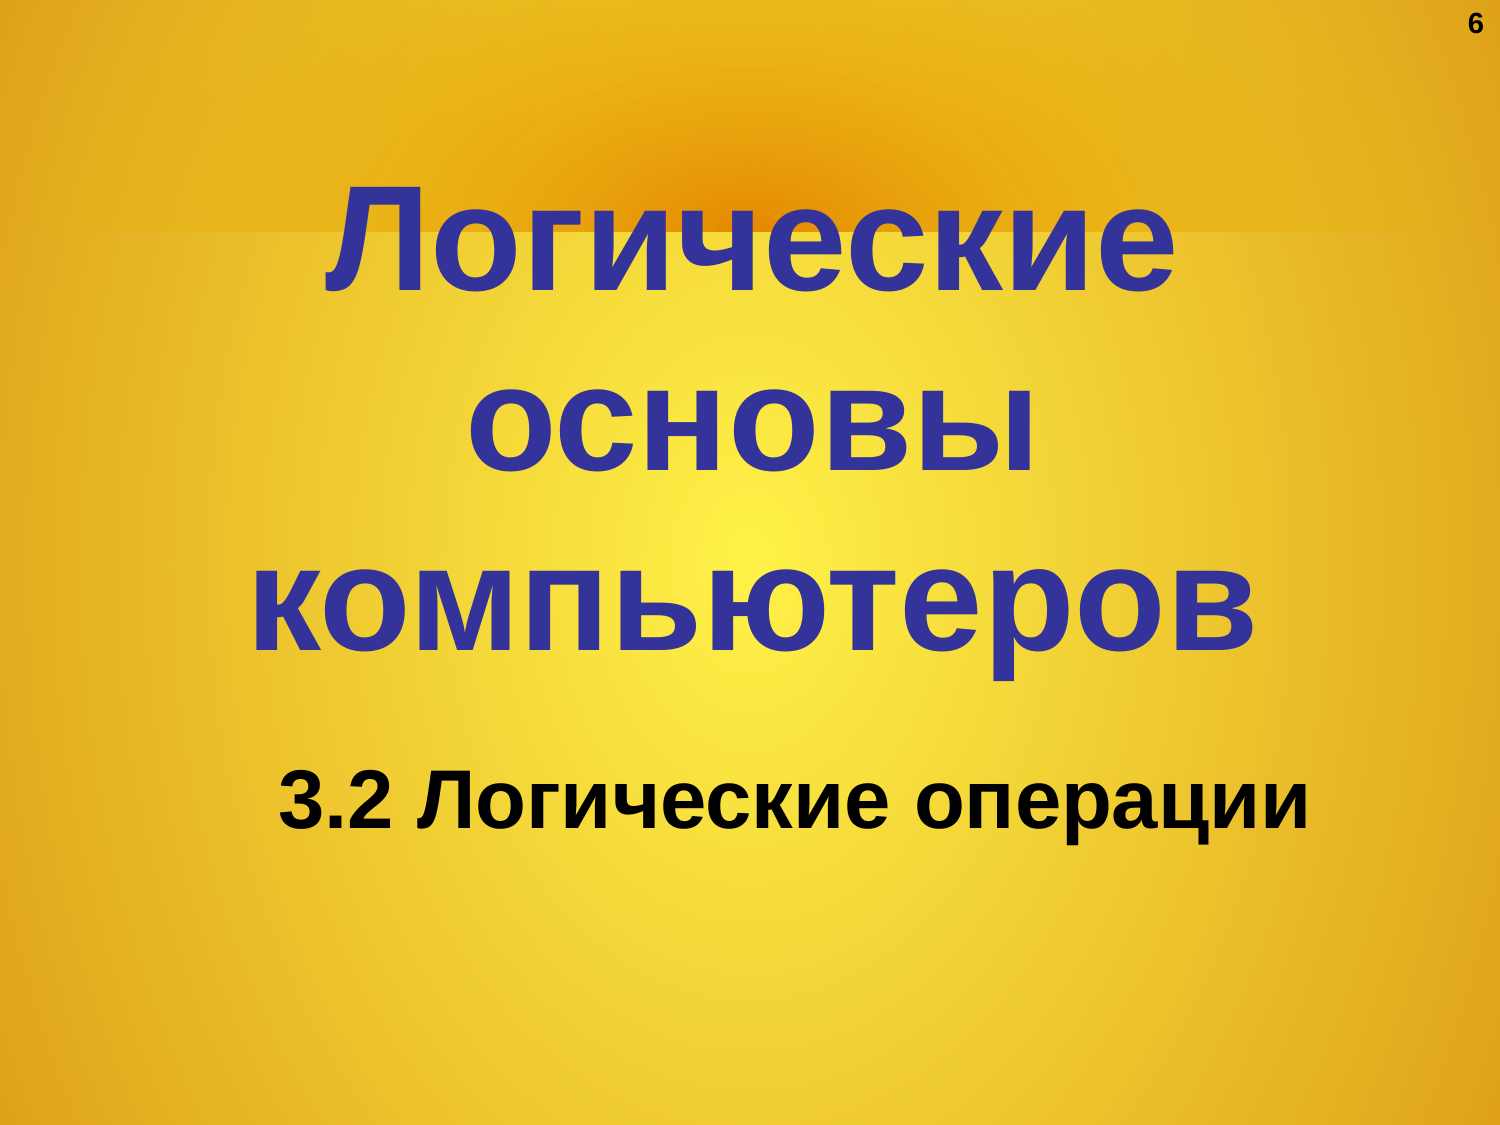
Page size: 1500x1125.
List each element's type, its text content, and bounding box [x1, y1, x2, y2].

subtitle 3.2 Логические операции [94, 756, 1468, 986]
title Логические основы компьютеров [37, 286, 1469, 534]
text_box <номер> [1148, 0, 1499, 75]
